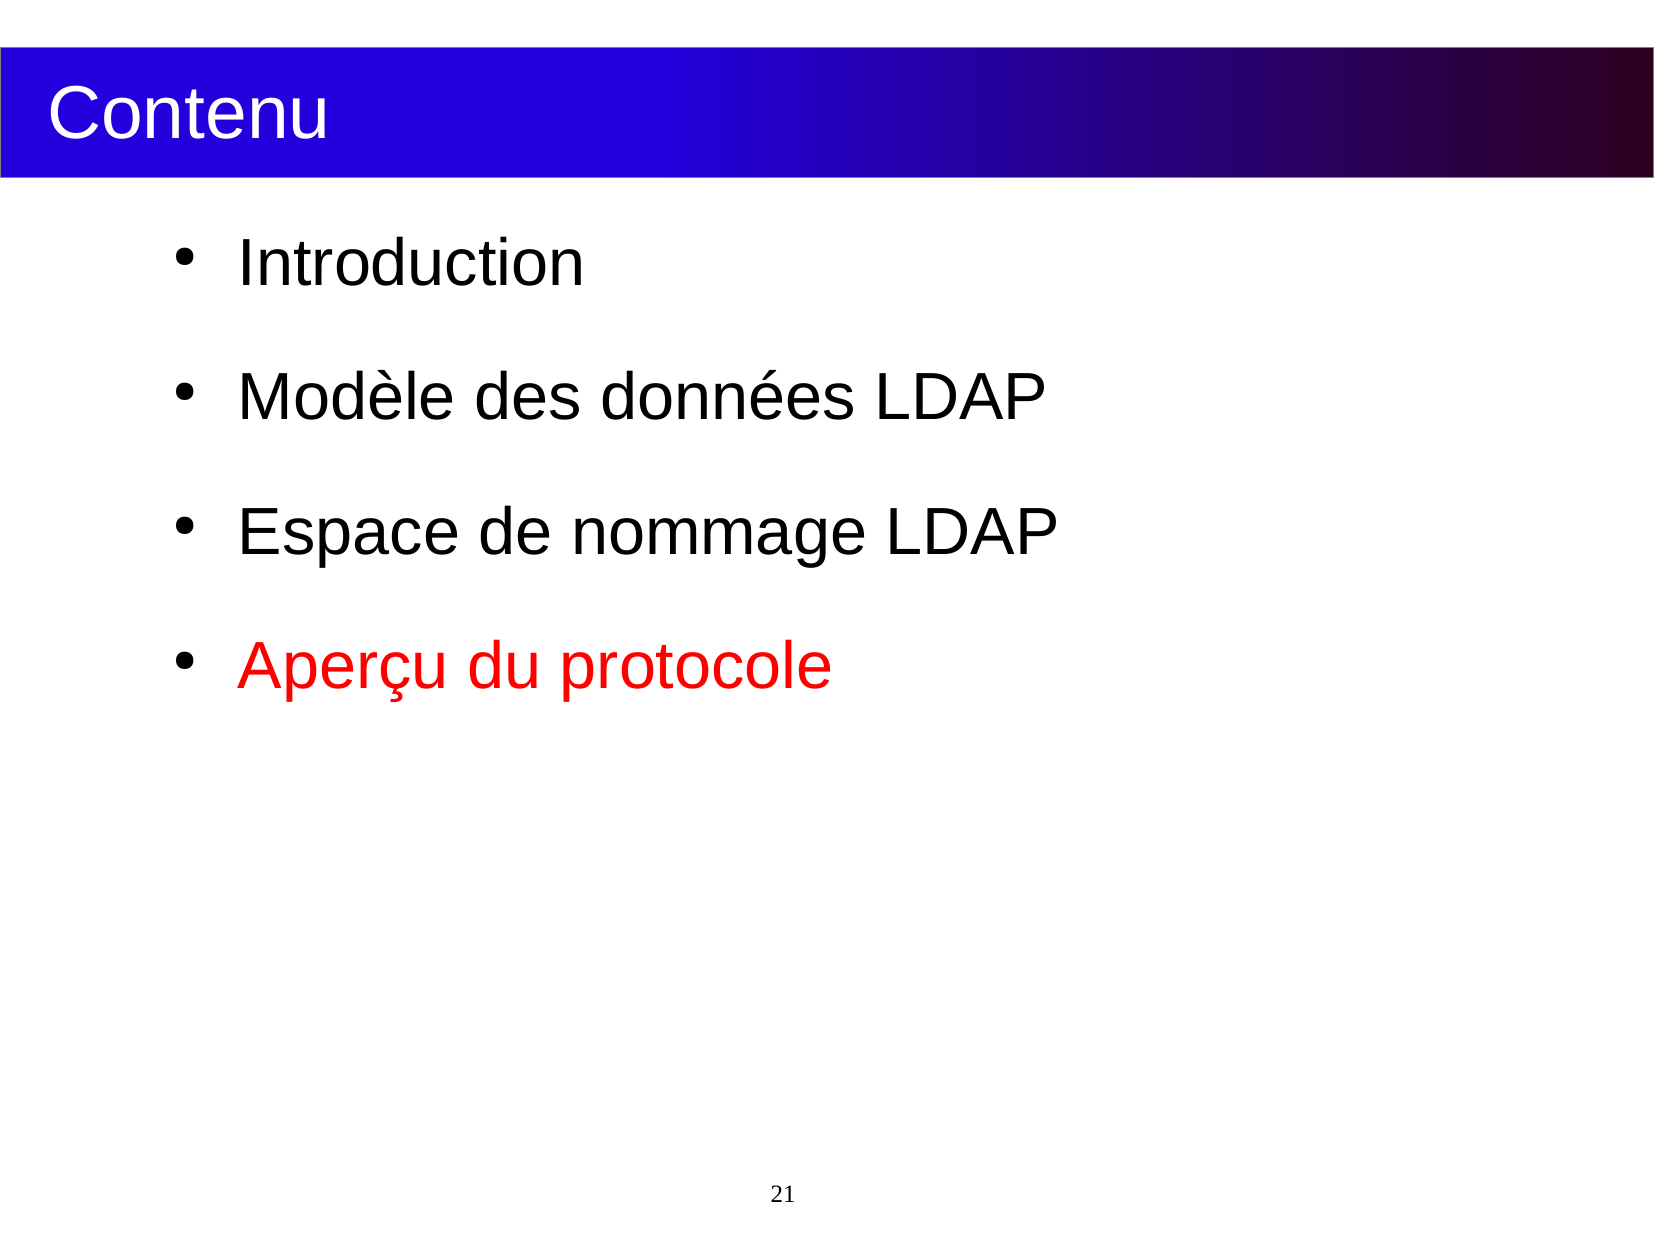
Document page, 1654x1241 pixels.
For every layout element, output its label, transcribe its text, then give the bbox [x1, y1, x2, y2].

title Contenu [47, 6, 1477, 225]
list Introduction Modèle des données LDAP Espace de nommage LDAP Aperçu du protocole [116, 231, 1528, 951]
